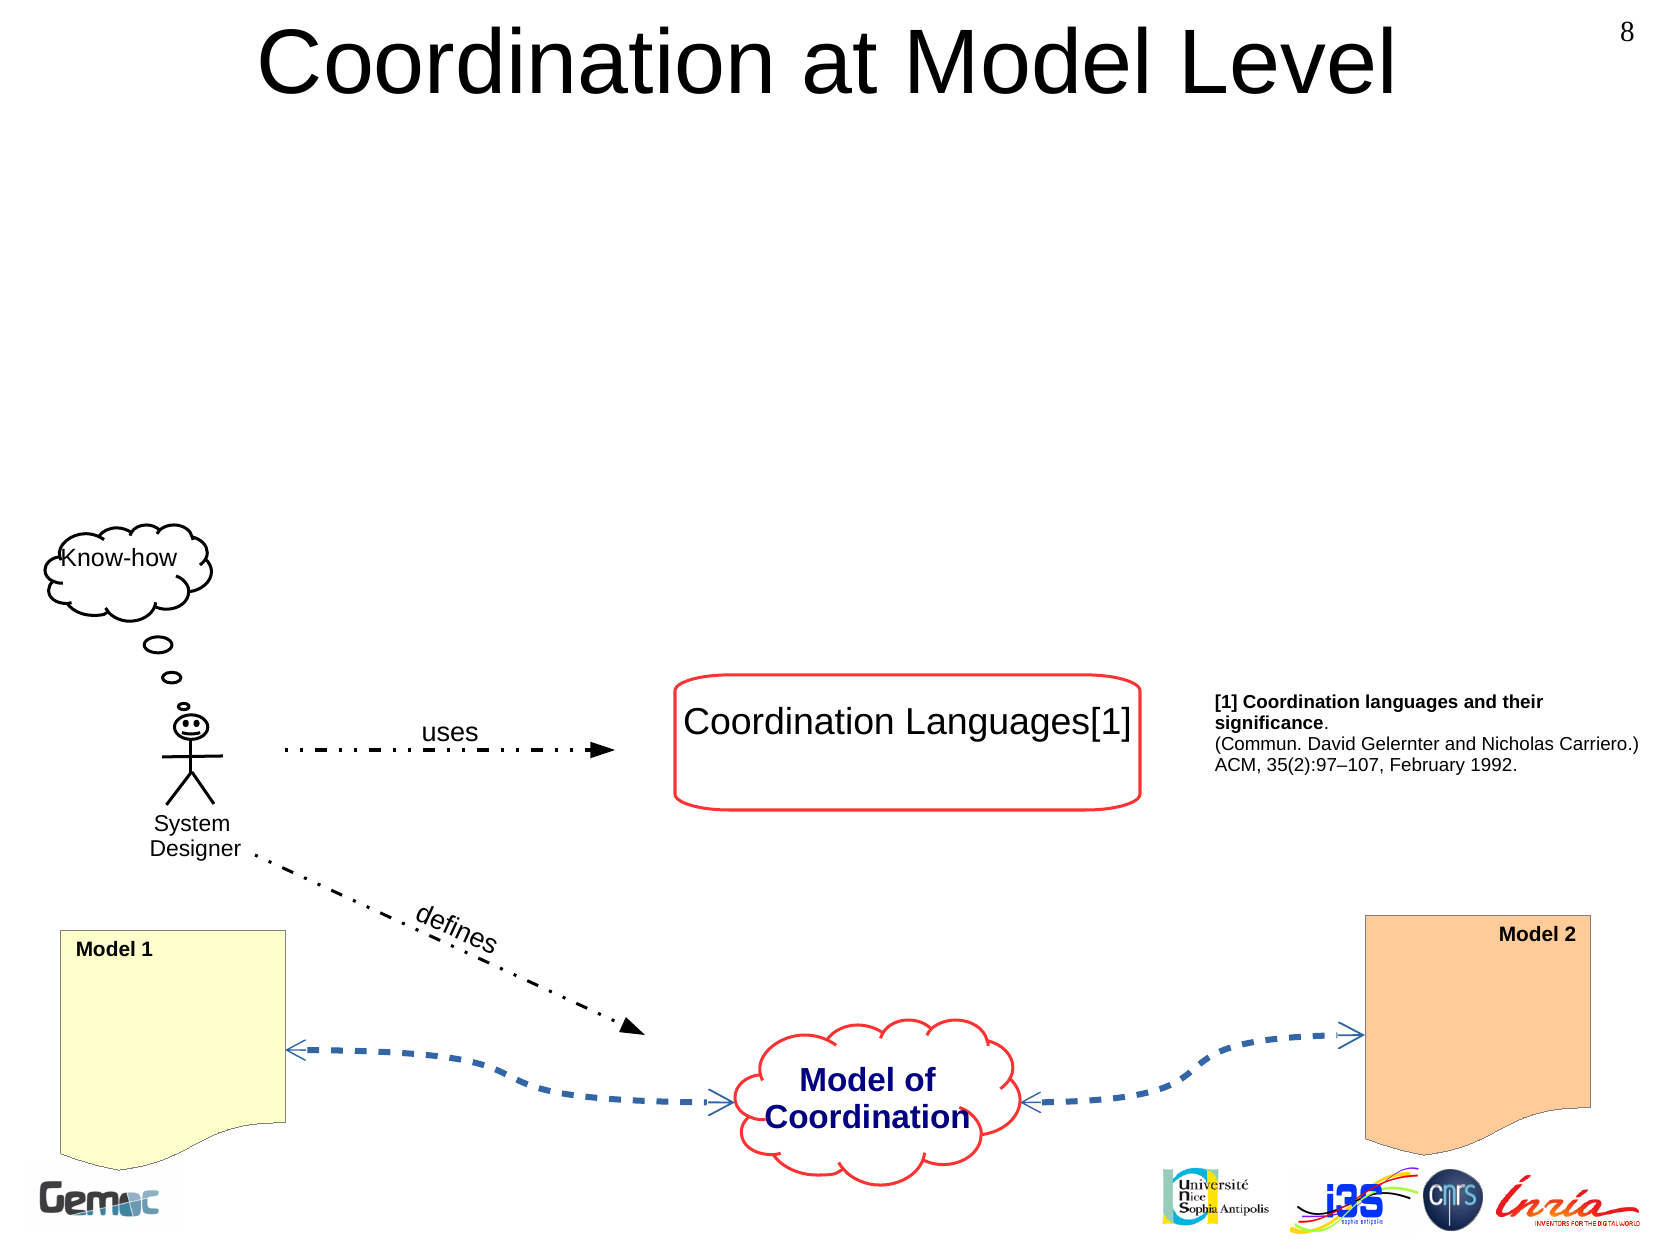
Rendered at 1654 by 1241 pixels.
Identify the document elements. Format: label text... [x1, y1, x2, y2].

text_box Model 1 [61, 930, 211, 984]
text_box Model 2 [1455, 915, 1621, 977]
text_box [1365, 915, 1591, 1156]
text_box [60, 930, 286, 1171]
text_box [174, 714, 208, 740]
picture [1137, 1150, 1647, 1241]
text_box Know-how [144, 636, 172, 653]
text_box System Designer [93, 774, 298, 871]
text_box Coordination Languages[1] [675, 674, 1141, 811]
text_box Know-how [44, 524, 212, 622]
text_box Model of Coordination [735, 1020, 1021, 1186]
title Coordination at Model Level [84, 0, 1573, 166]
text_box [1] Coordination languages and their significance. (Commun. David Gelernter and Nicholas Carriero.) ACM, 35(2):97–107, February 1992. [1200, 684, 1654, 826]
text_box Know-how [162, 672, 181, 683]
